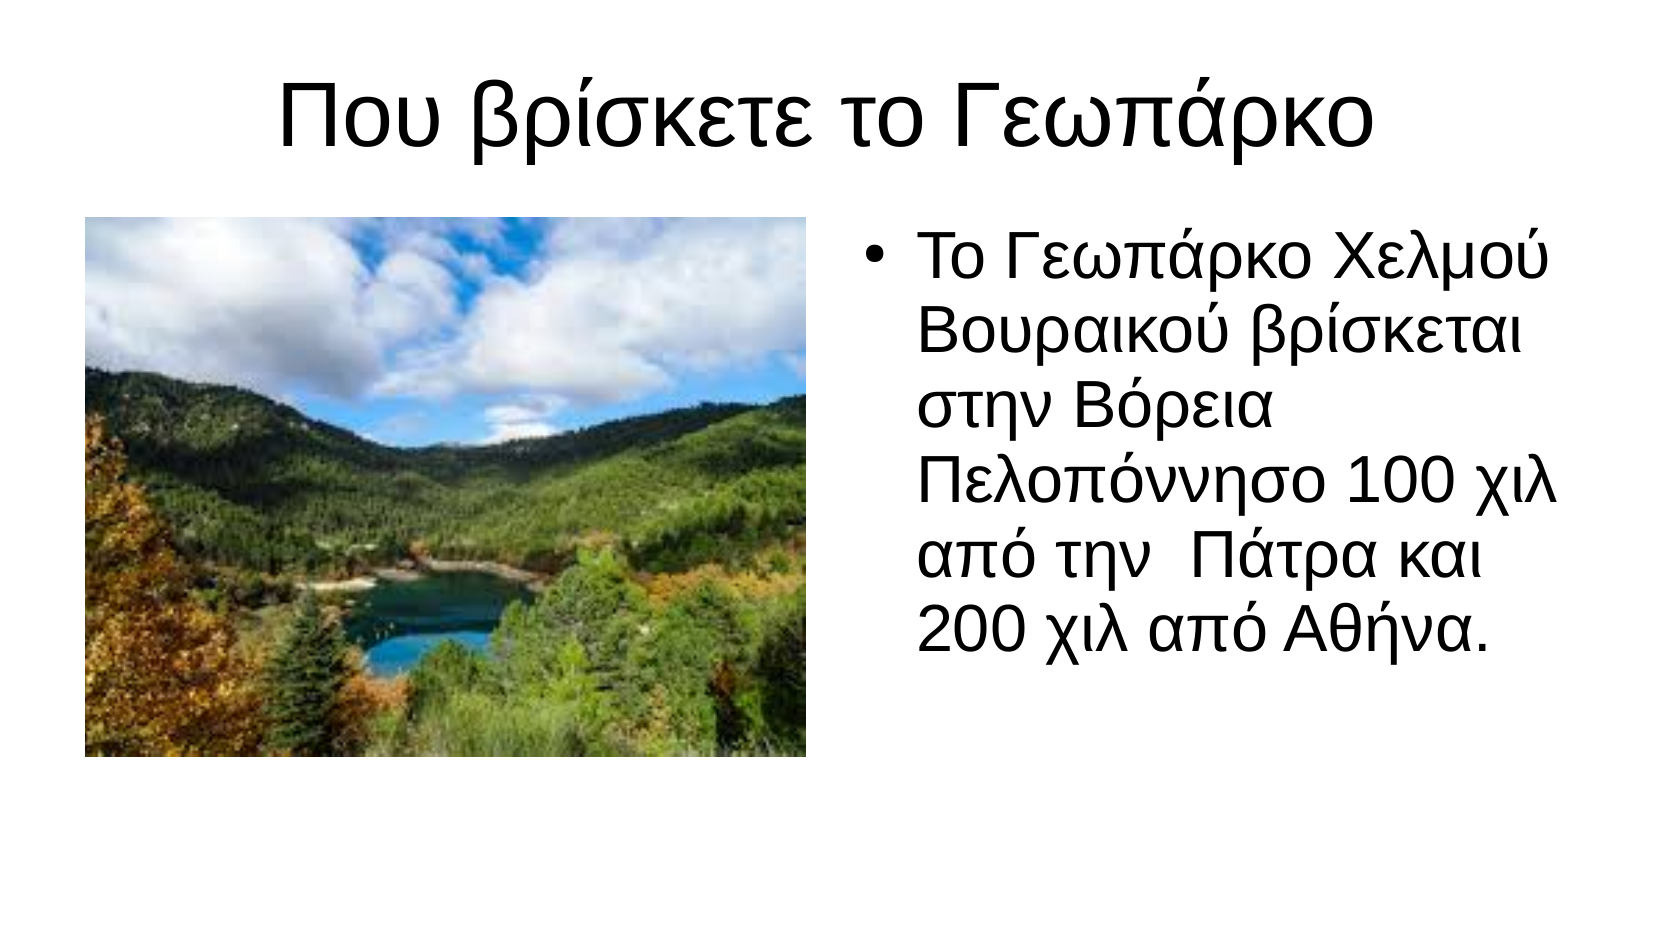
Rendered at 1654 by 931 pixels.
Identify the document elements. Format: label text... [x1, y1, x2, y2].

picture [85, 217, 806, 758]
list Το Γεωπάρκο Χελμού Βουραικού βρίσκεται στην Βόρεια Πελοπόννησο 100 χιλ από την Πάτρα και 200 χιλ από Αθήνα. [845, 217, 1572, 758]
title Που βρίσκετε το Γεωπάρκο [82, 37, 1571, 193]
